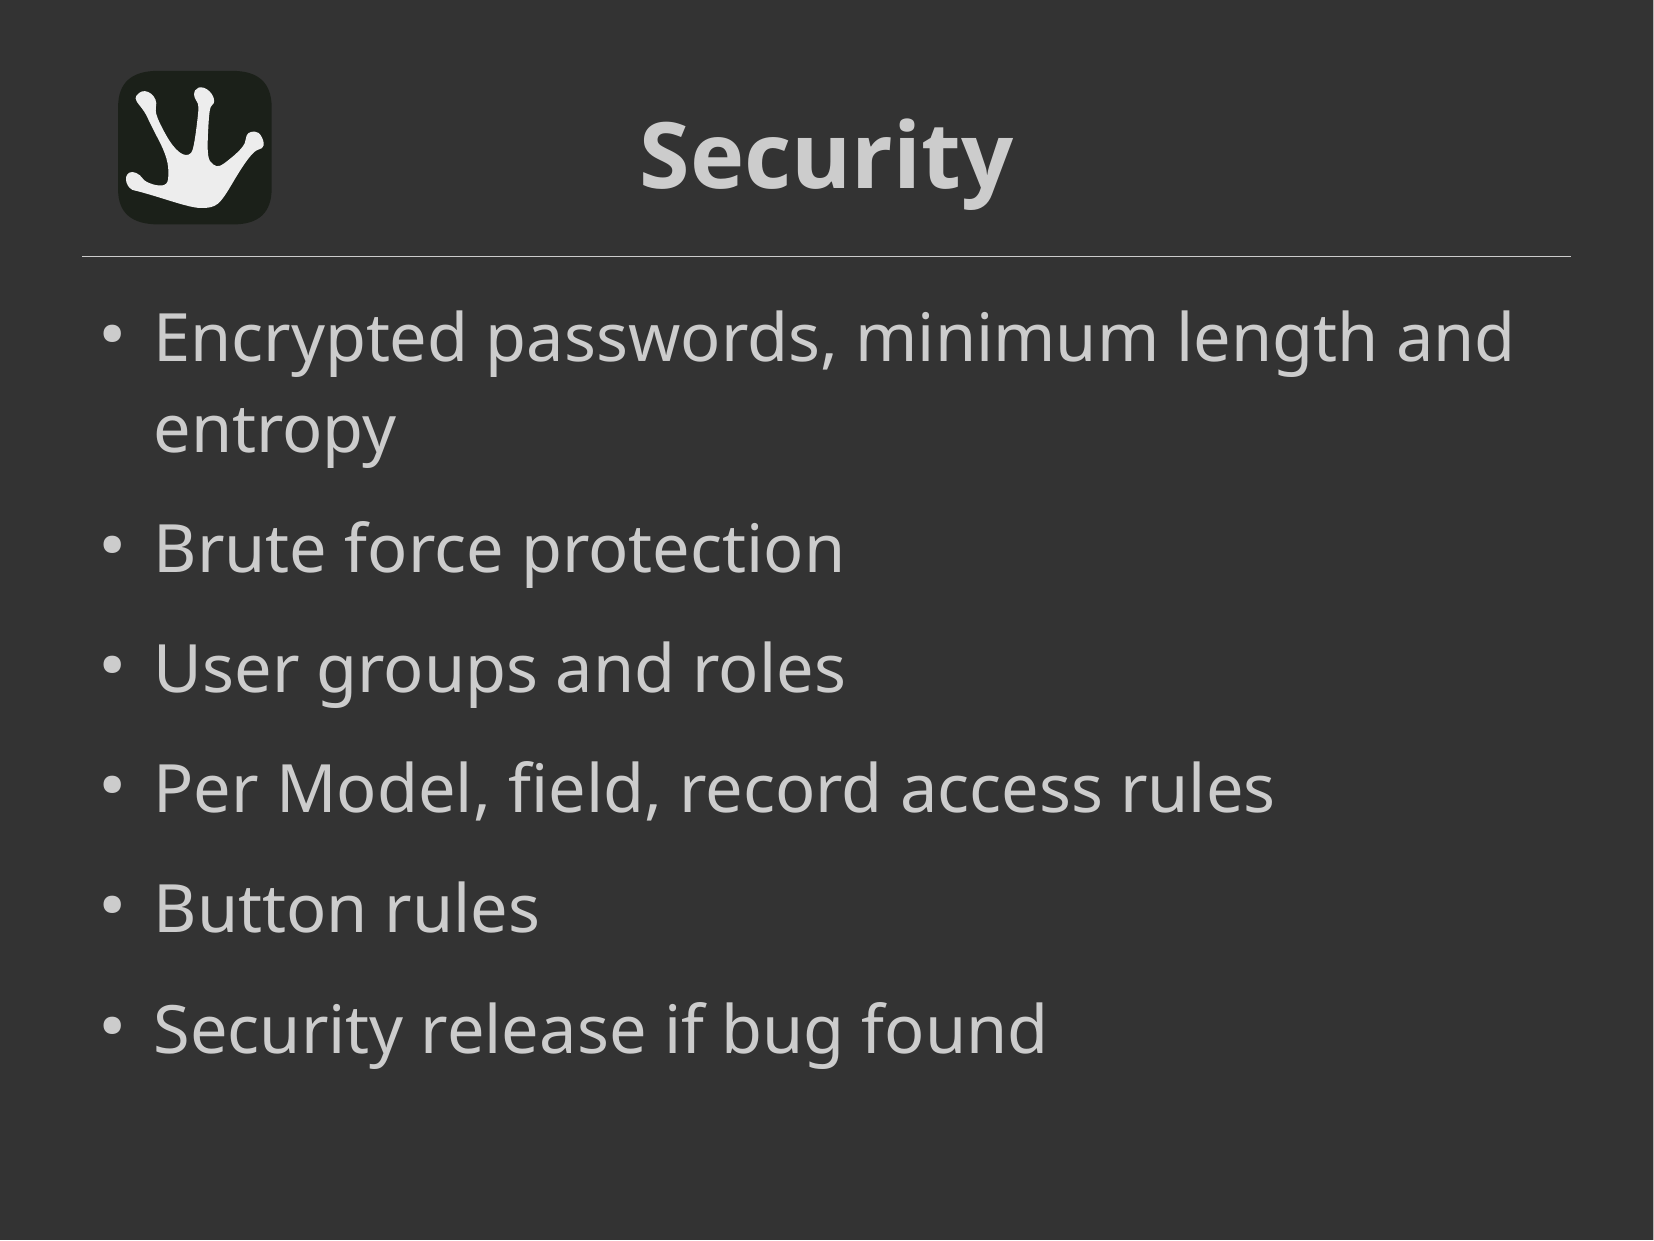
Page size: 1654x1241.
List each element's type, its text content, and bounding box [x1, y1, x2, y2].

list Encrypted passwords, minimum length and entropy Brute force protection User groups and roles Per Model, field, record access rules Button rules Security release if bug found [82, 290, 1571, 1111]
picture [118, 70, 272, 225]
title Security [82, 49, 1571, 257]
